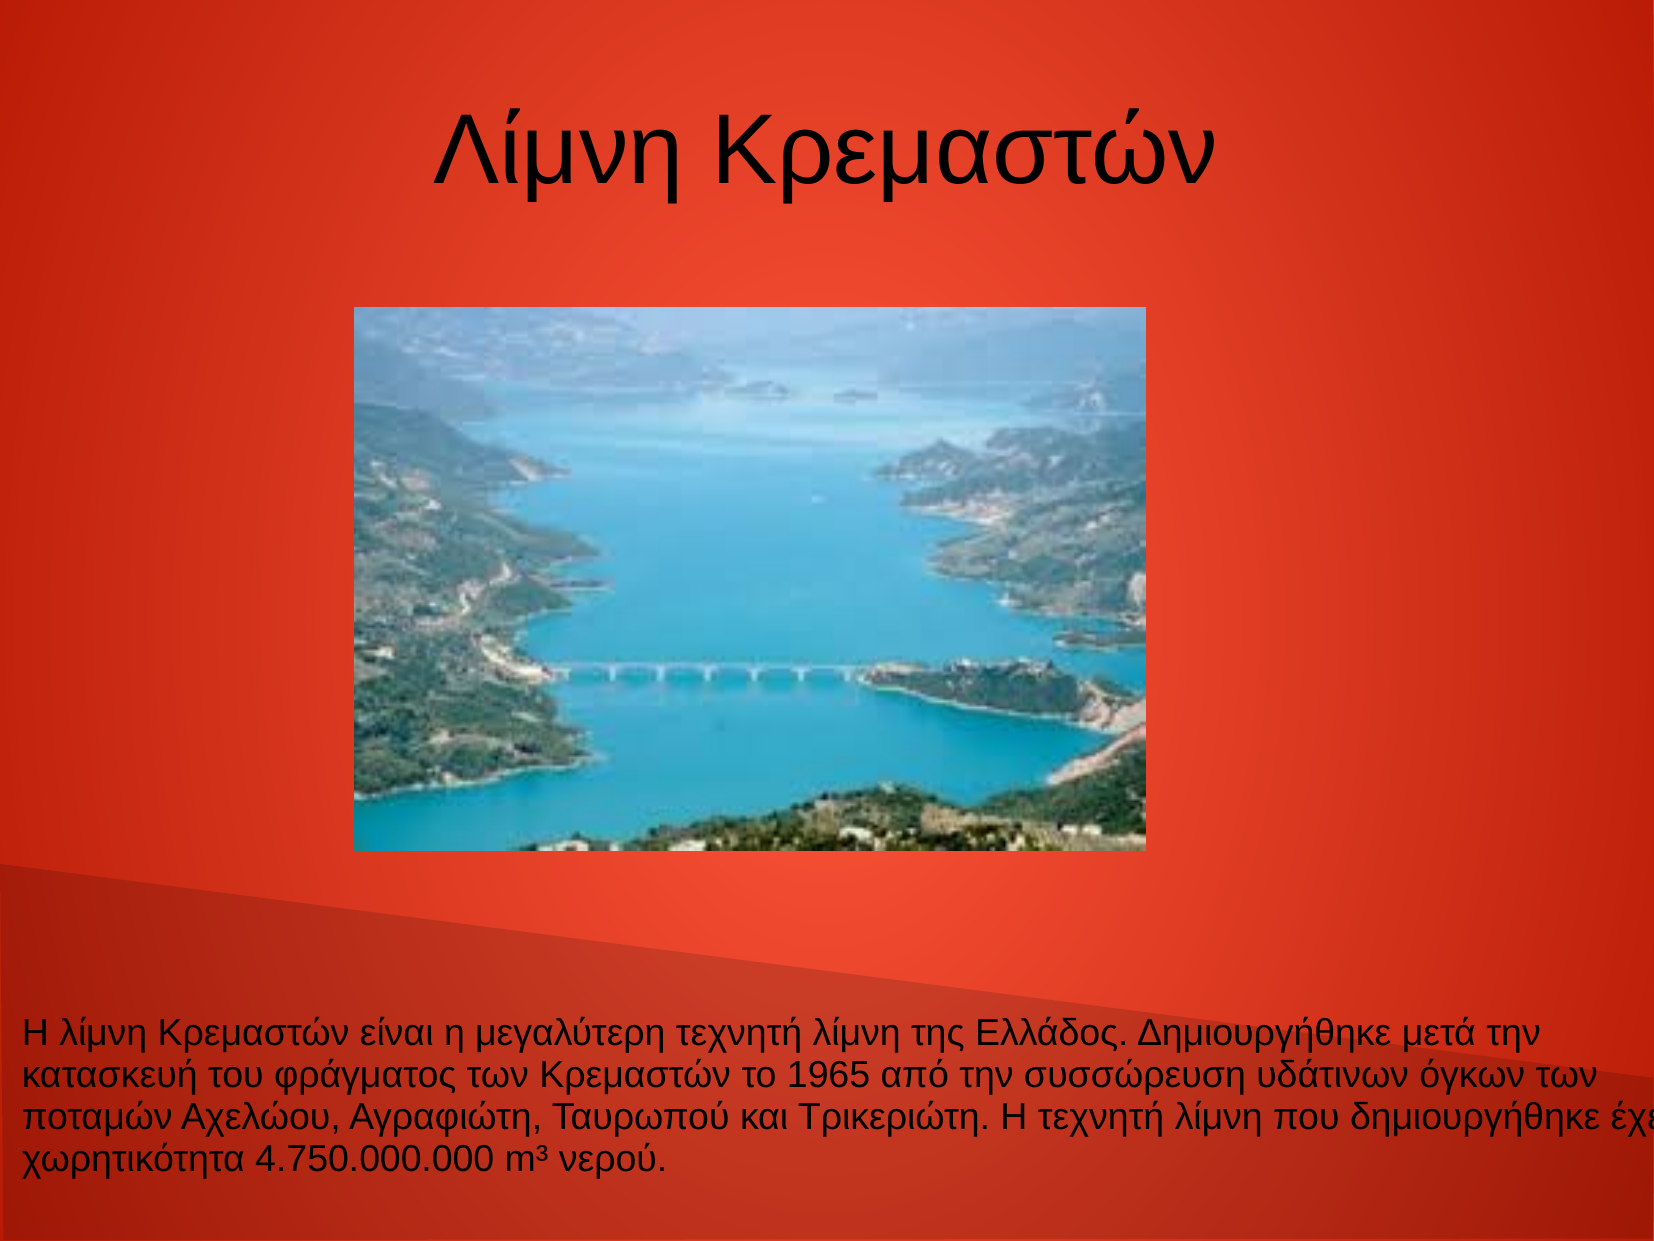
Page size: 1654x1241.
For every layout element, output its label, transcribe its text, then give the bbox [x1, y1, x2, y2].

text_box Η λίμνη Κρεμαστών είναι η μεγαλύτερη τεχνητή λίμνη της Ελλάδος. Δημιουργήθηκε μετά την κατασκευή του φράγματος των Κρεμαστών το 1965 από την συσσώρευση υδάτινων όγκων των ποταμών Αχελώου, Αγραφιώτη, Ταυρωπού και Τρικεριώτη. Η τεχνητή λίμνη που δημιουργήθηκε έχει χωρητικότητα 4.750.000.000 m³ νερού. [7, 1003, 1654, 1187]
picture [354, 307, 1146, 851]
title Λίμνη Κρεμαστών [82, 47, 1571, 252]
